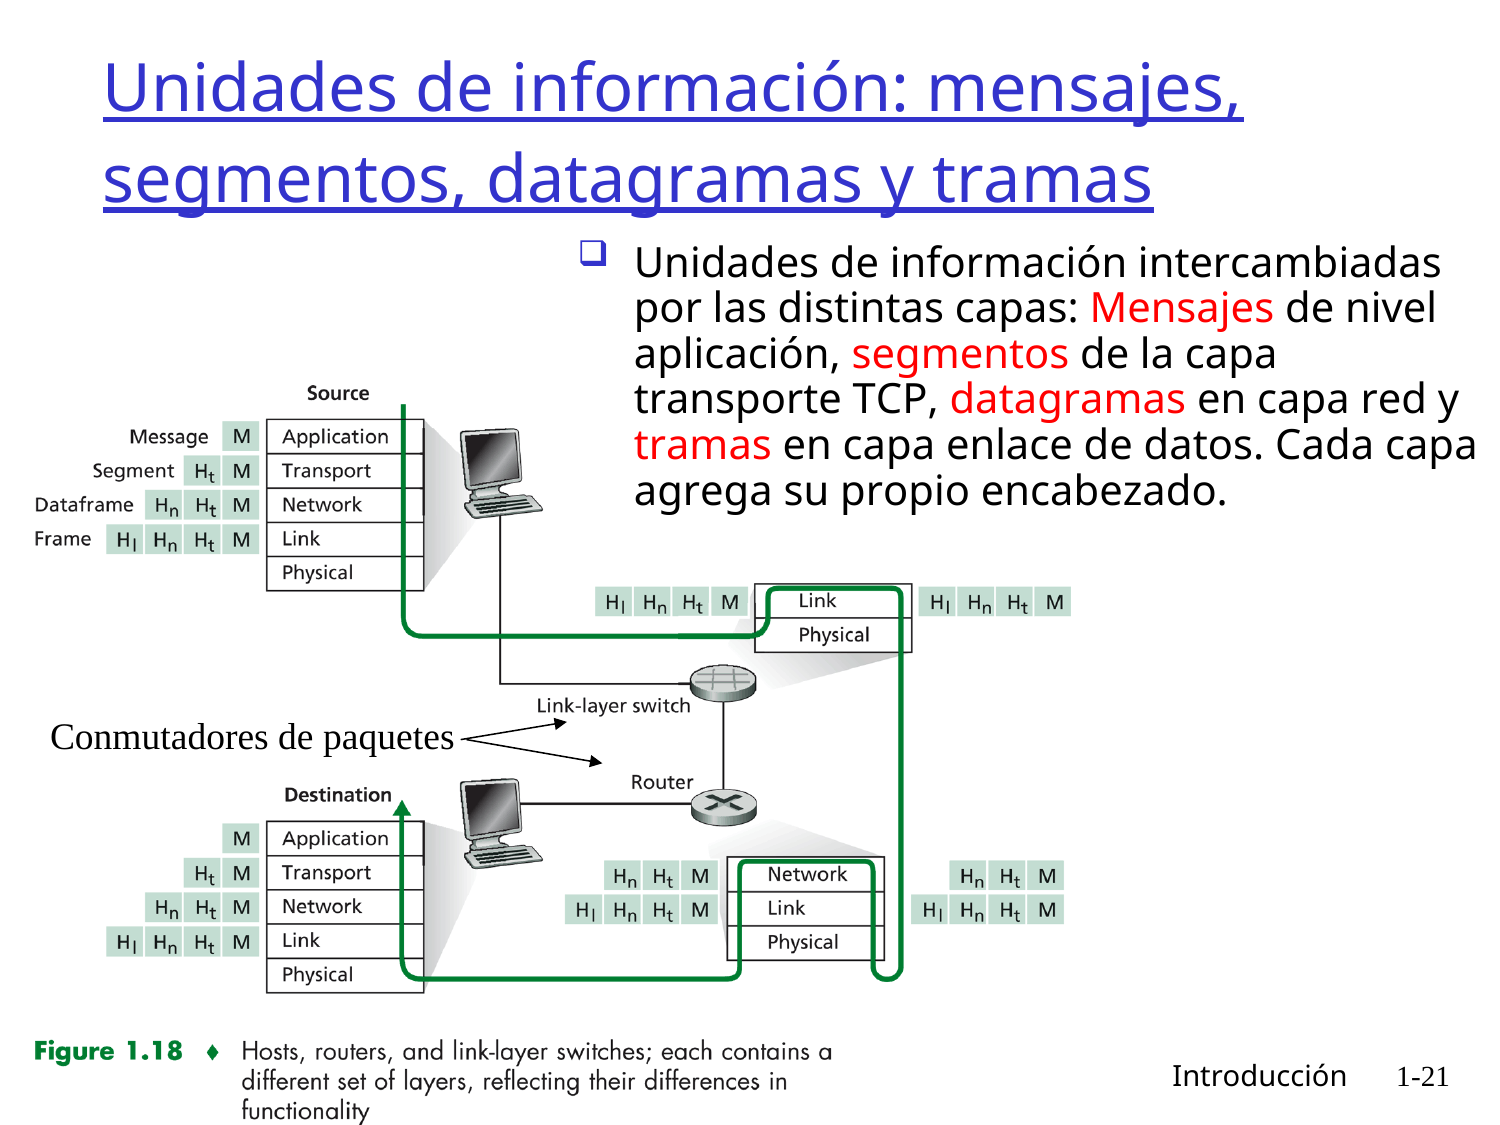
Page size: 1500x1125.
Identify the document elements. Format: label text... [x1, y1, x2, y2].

text_box Conmutadores de paquetes [35, 704, 471, 765]
picture [35, 385, 1071, 1125]
title Unidades de información: mensajes, segmentos, datagramas y tramas [87, 37, 1363, 225]
text_box 1-<number> [1362, 1050, 1466, 1125]
list Unidades de información intercambiadas por las distintas capas: Mensajes de nivel aplicación, segmentos de la capa transporte TCP, datagramas en capa red y tramas en capa enlace de datos. Cada capa agrega su propio encabezado. [562, 233, 1500, 533]
text_box Introducción [1071, 1050, 1362, 1125]
